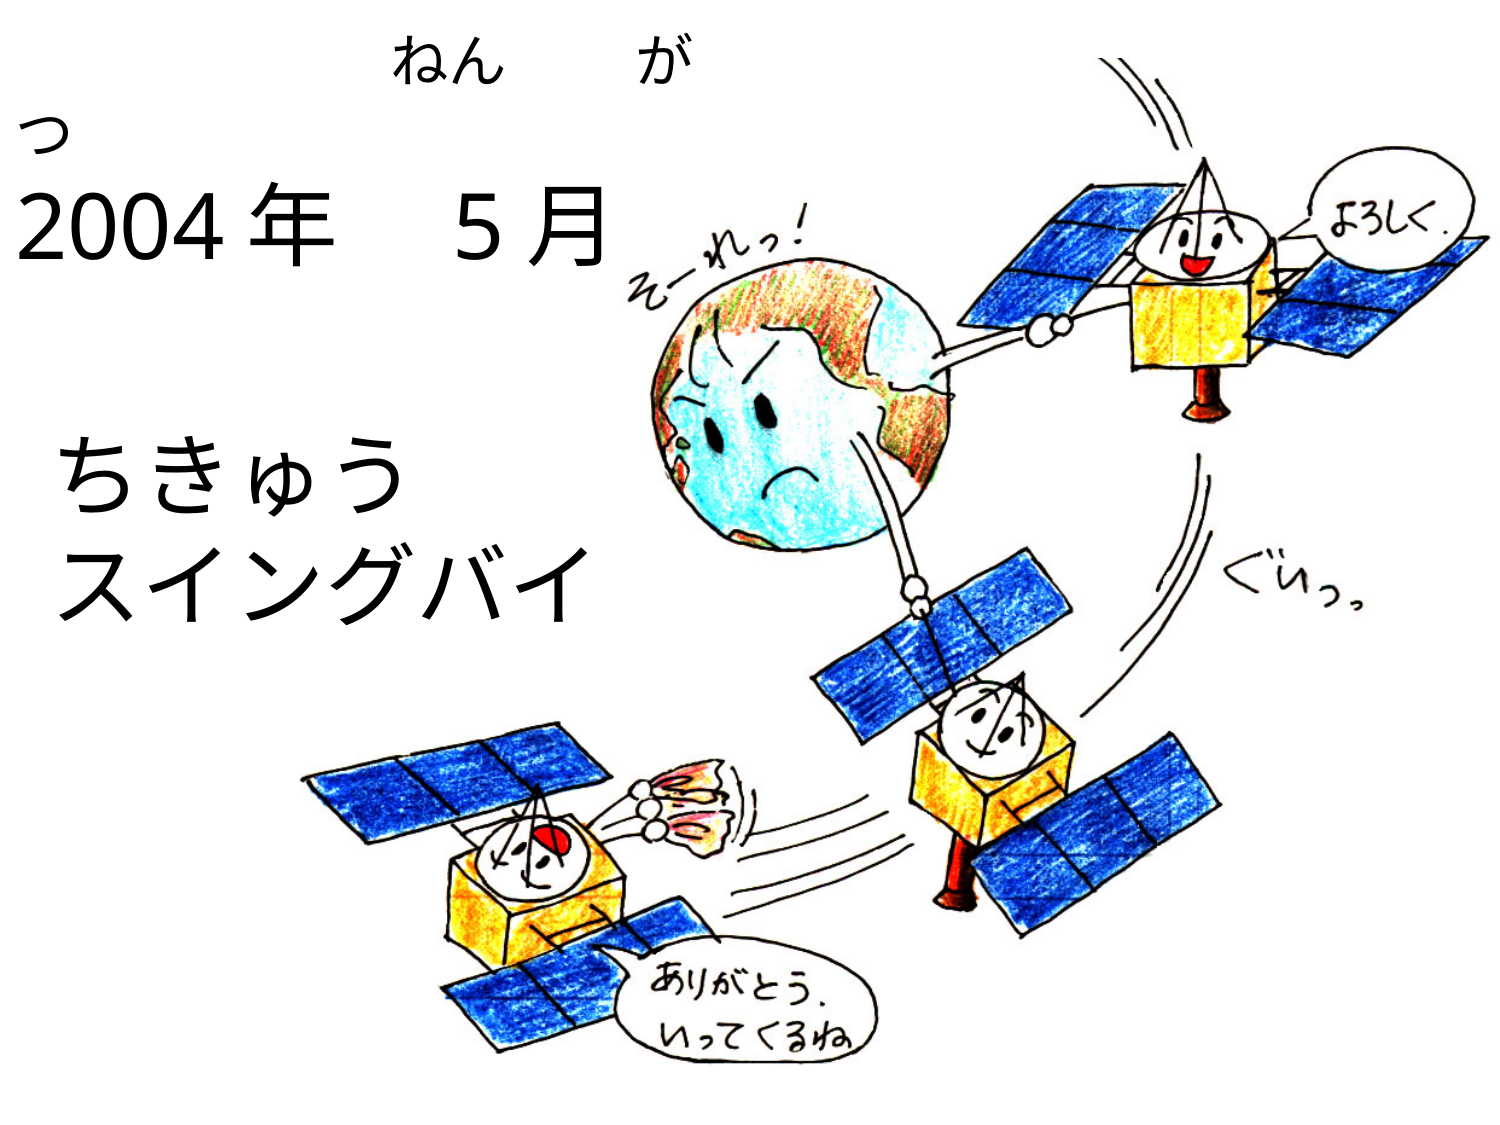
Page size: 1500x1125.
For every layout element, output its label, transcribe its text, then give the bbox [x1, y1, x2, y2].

text_box ねん がつ 2004年 5月 [0, 0, 750, 285]
text_box ちきゅう スイングバイ [35, 410, 622, 648]
picture [271, 58, 1500, 1067]
